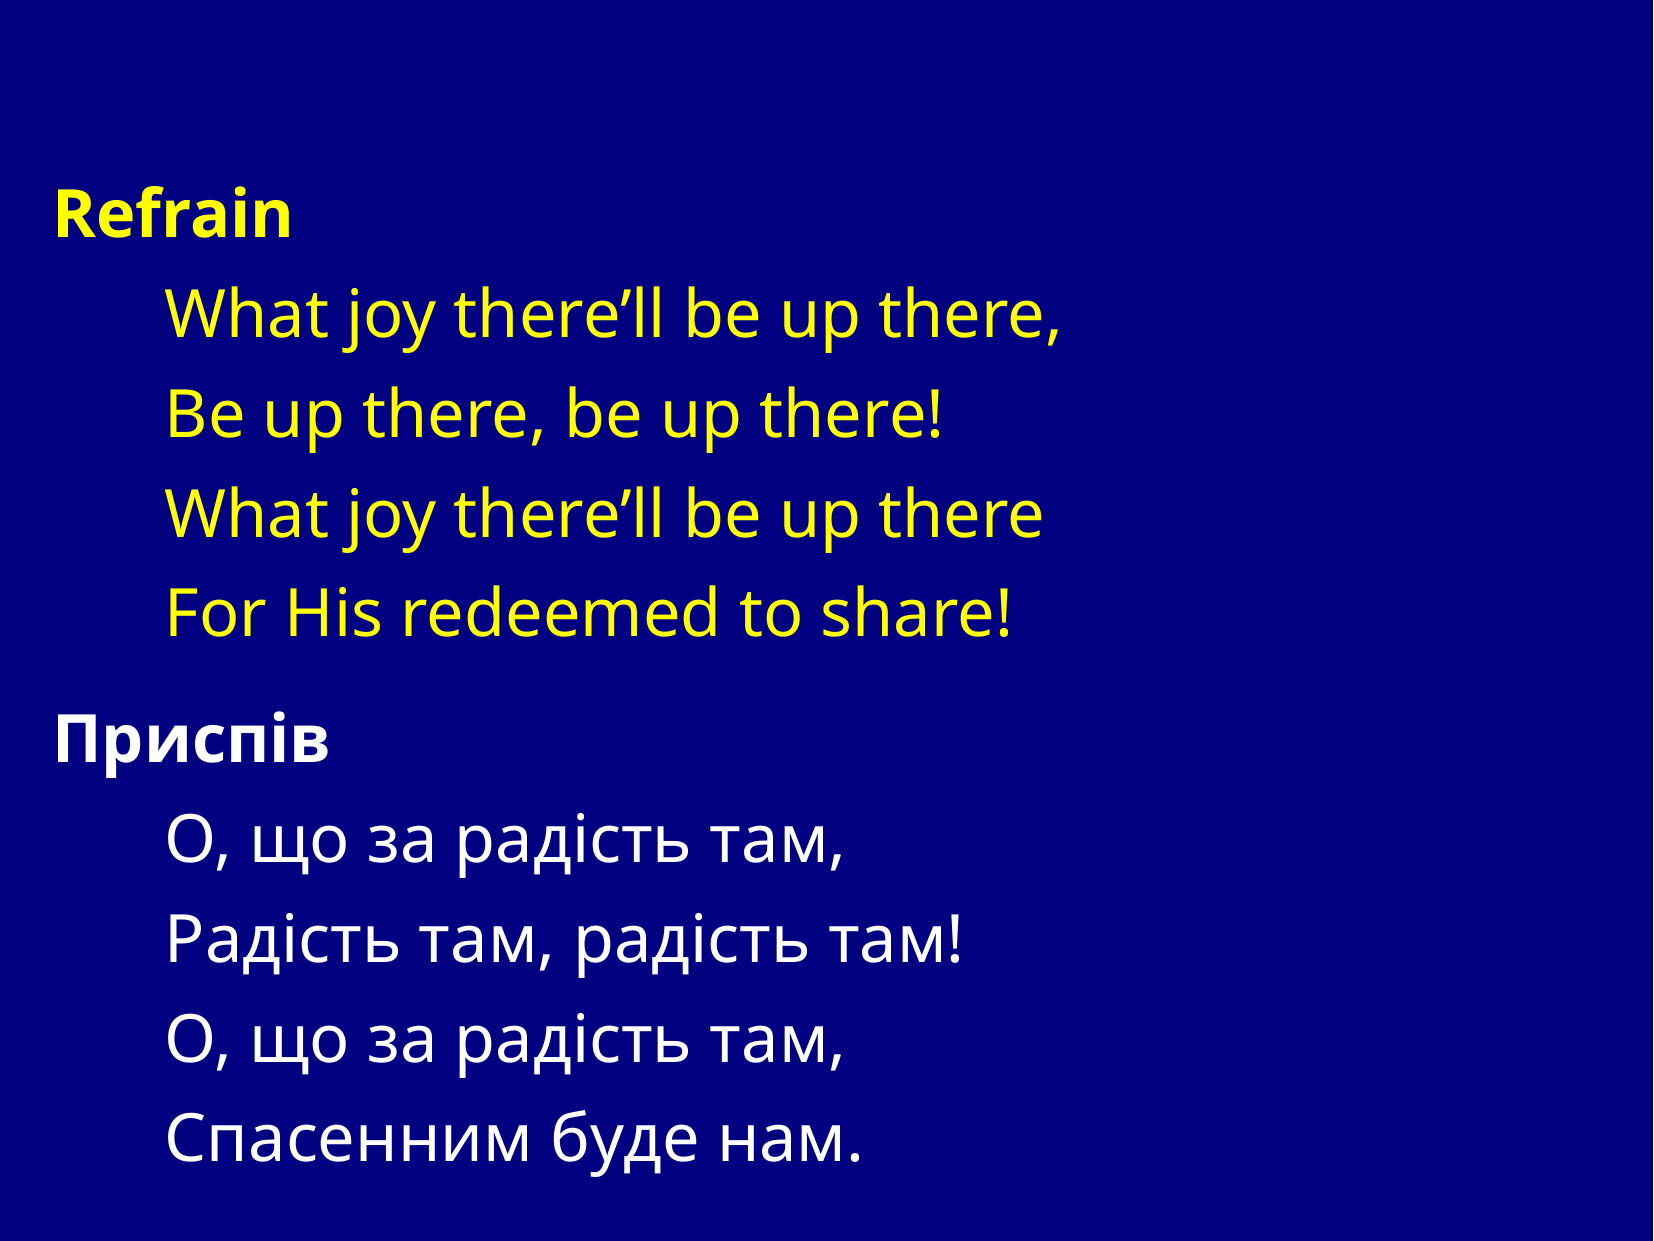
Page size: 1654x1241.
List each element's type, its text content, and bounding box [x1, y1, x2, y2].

text_box Приспів О, що за радість там, Радість там, радість там! О, що за радість там, Спасенним буде нам. [37, 675, 1576, 1163]
text_box Refrain What joy there’ll be up there, Be up there, be up there! What joy there’ll be up there For His redeemed to share! [37, 150, 1651, 638]
